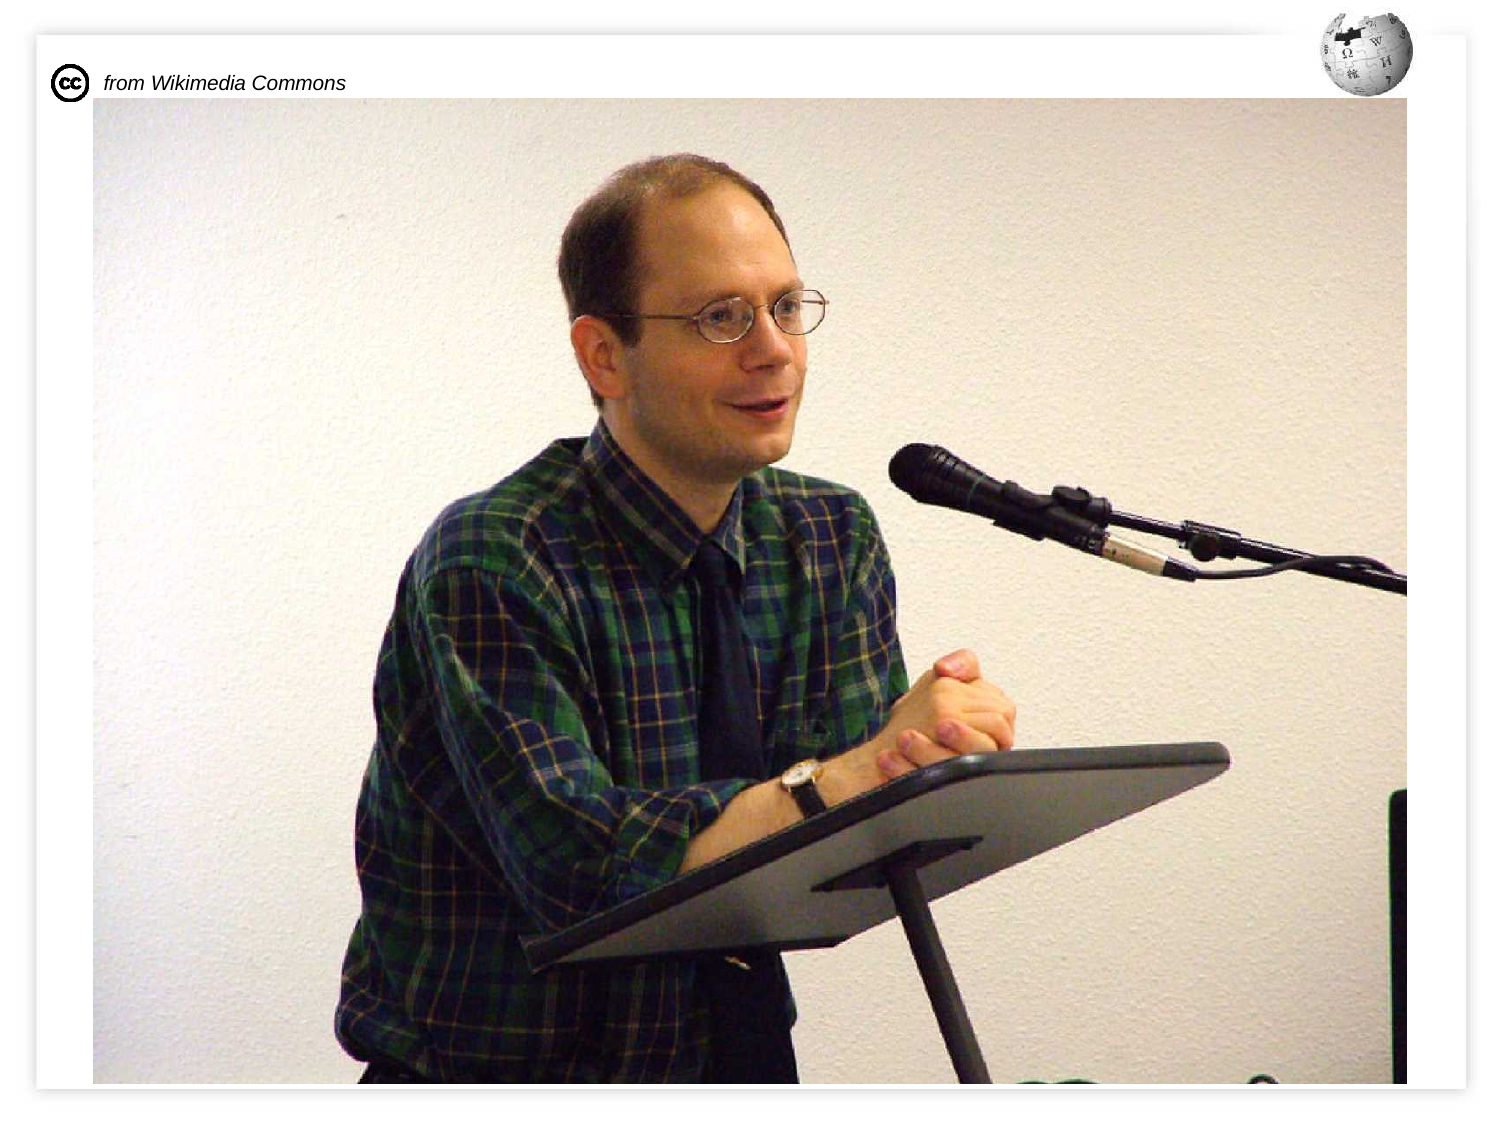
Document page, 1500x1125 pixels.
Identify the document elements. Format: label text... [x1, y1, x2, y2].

text_box from Wikimedia Commons [88, 64, 427, 103]
picture [0, 0, 1500, 1125]
